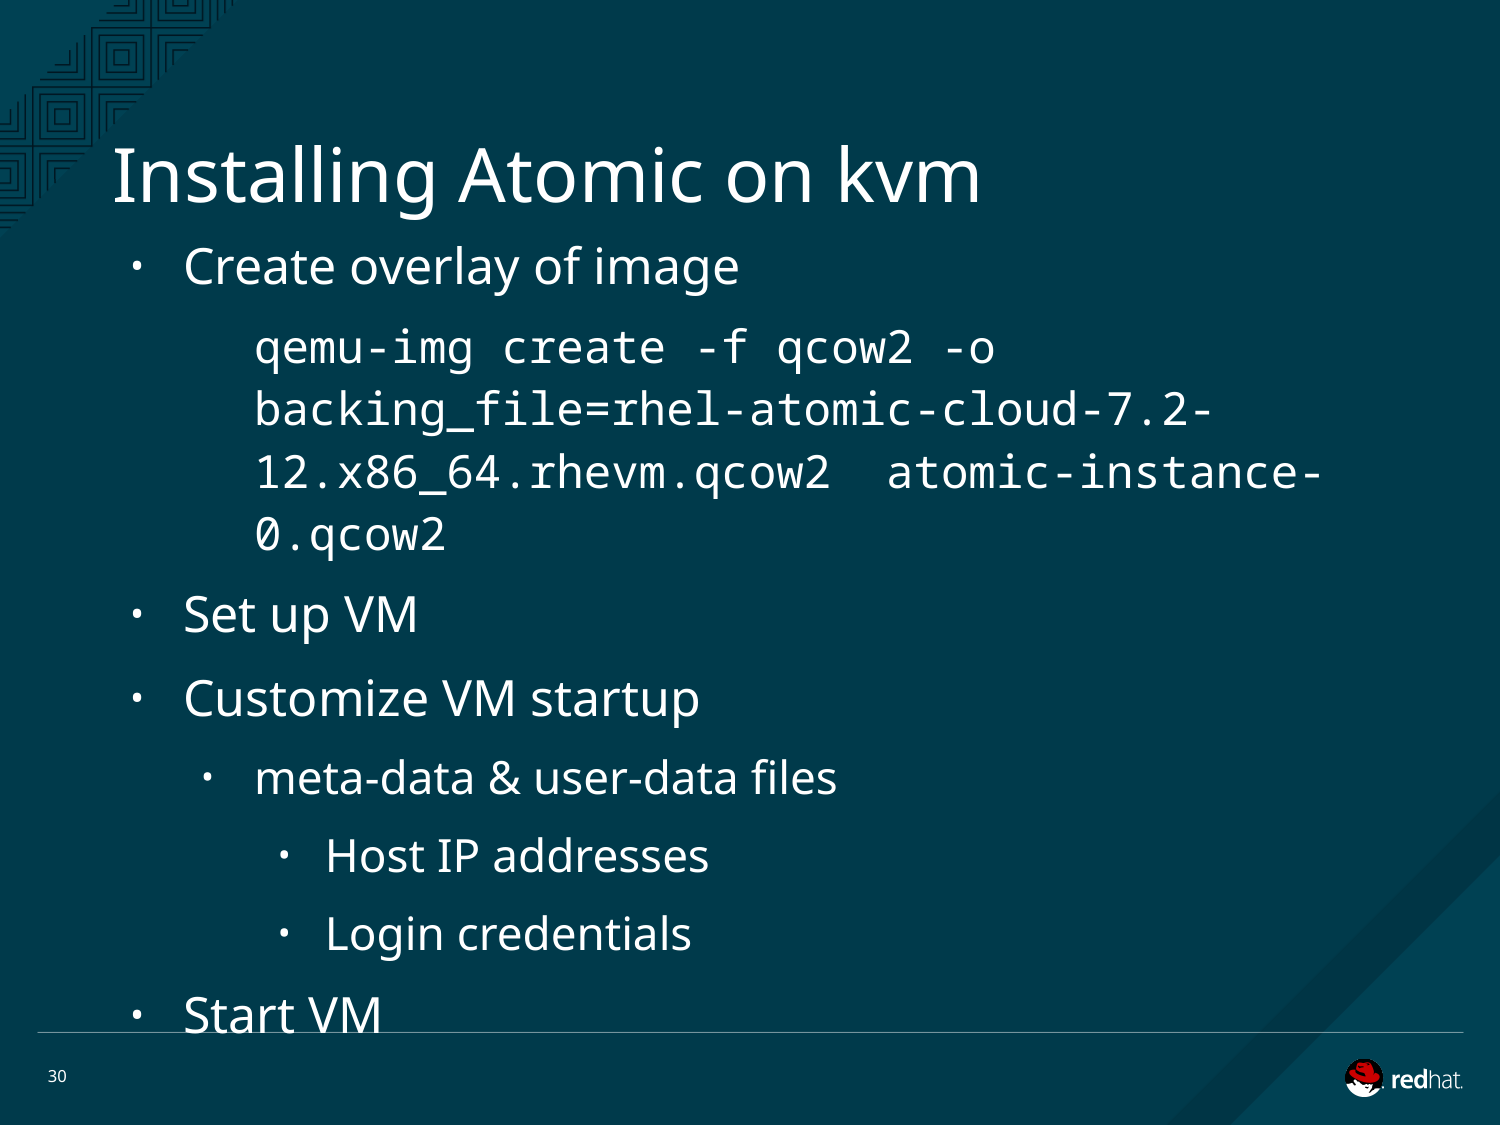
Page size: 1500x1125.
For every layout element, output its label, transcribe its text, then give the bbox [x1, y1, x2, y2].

picture [1393, 1075, 1399, 1088]
picture [1401, 1075, 1412, 1088]
title Installing Atomic on kvm [112, 0, 1388, 225]
picture [1346, 1060, 1382, 1096]
picture [1415, 1069, 1426, 1088]
list Create overlay of image qemu-img create -f qcow2 -o backing_file=rhel-atomic-cloud-7.2-12.x86_64.rhevm.qcow2 atomic-instance-0.qcow2 Set up VM Customize VM startup meta-data & user-data files Host IP addresses Login credentials Start VM [112, 230, 1388, 884]
